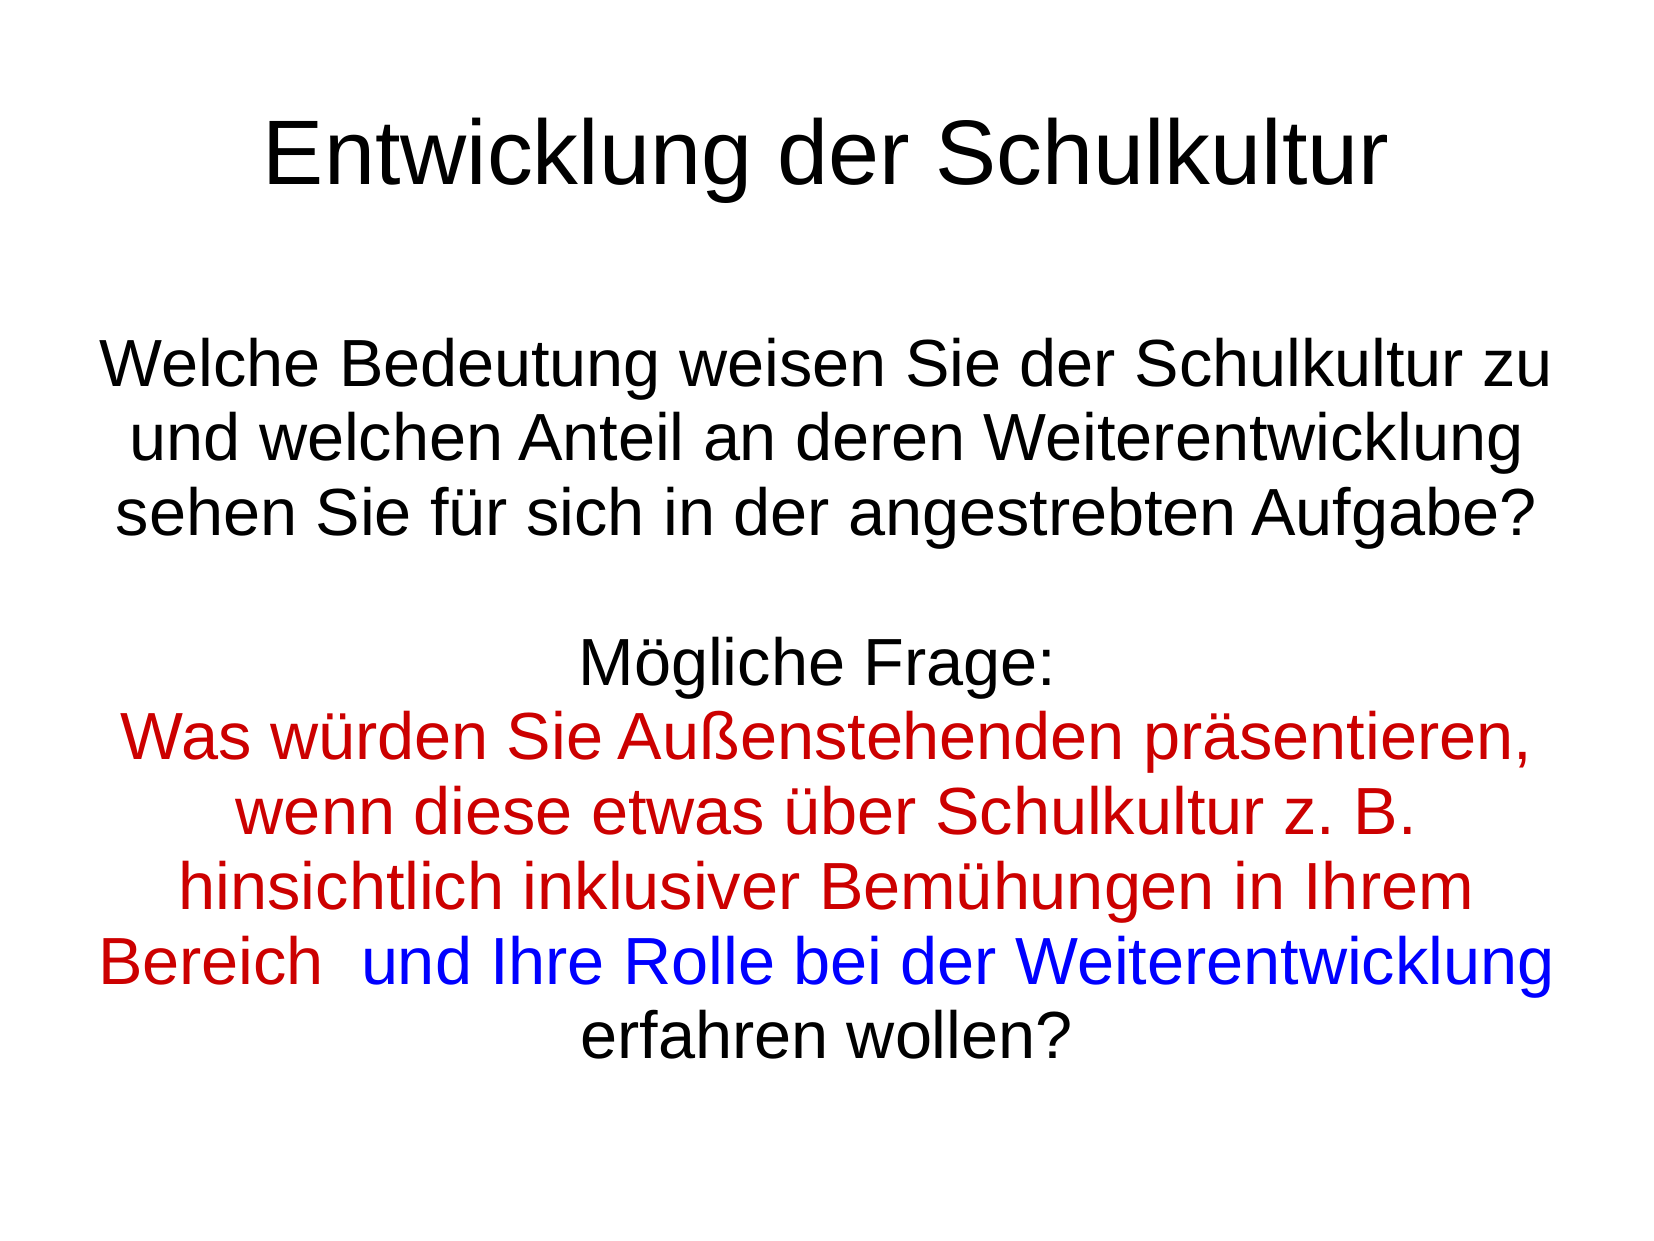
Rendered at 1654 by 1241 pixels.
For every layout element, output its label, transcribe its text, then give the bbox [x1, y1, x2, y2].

title Entwicklung der Schulkultur [82, 49, 1571, 257]
subtitle Welche Bedeutung weisen Sie der Schulkultur zu und welchen Anteil an deren Weiterentwicklung sehen Sie für sich in der angestrebten Aufgabe? Mögliche Frage: Was würden Sie Außenstehenden präsentieren, wenn diese etwas über Schulkultur z. B. hinsichtlich inklusiver Bemühungen in Ihrem Bereich und Ihre Rolle bei der Weiterentwicklung erfahren wollen? [82, 326, 1571, 1073]
